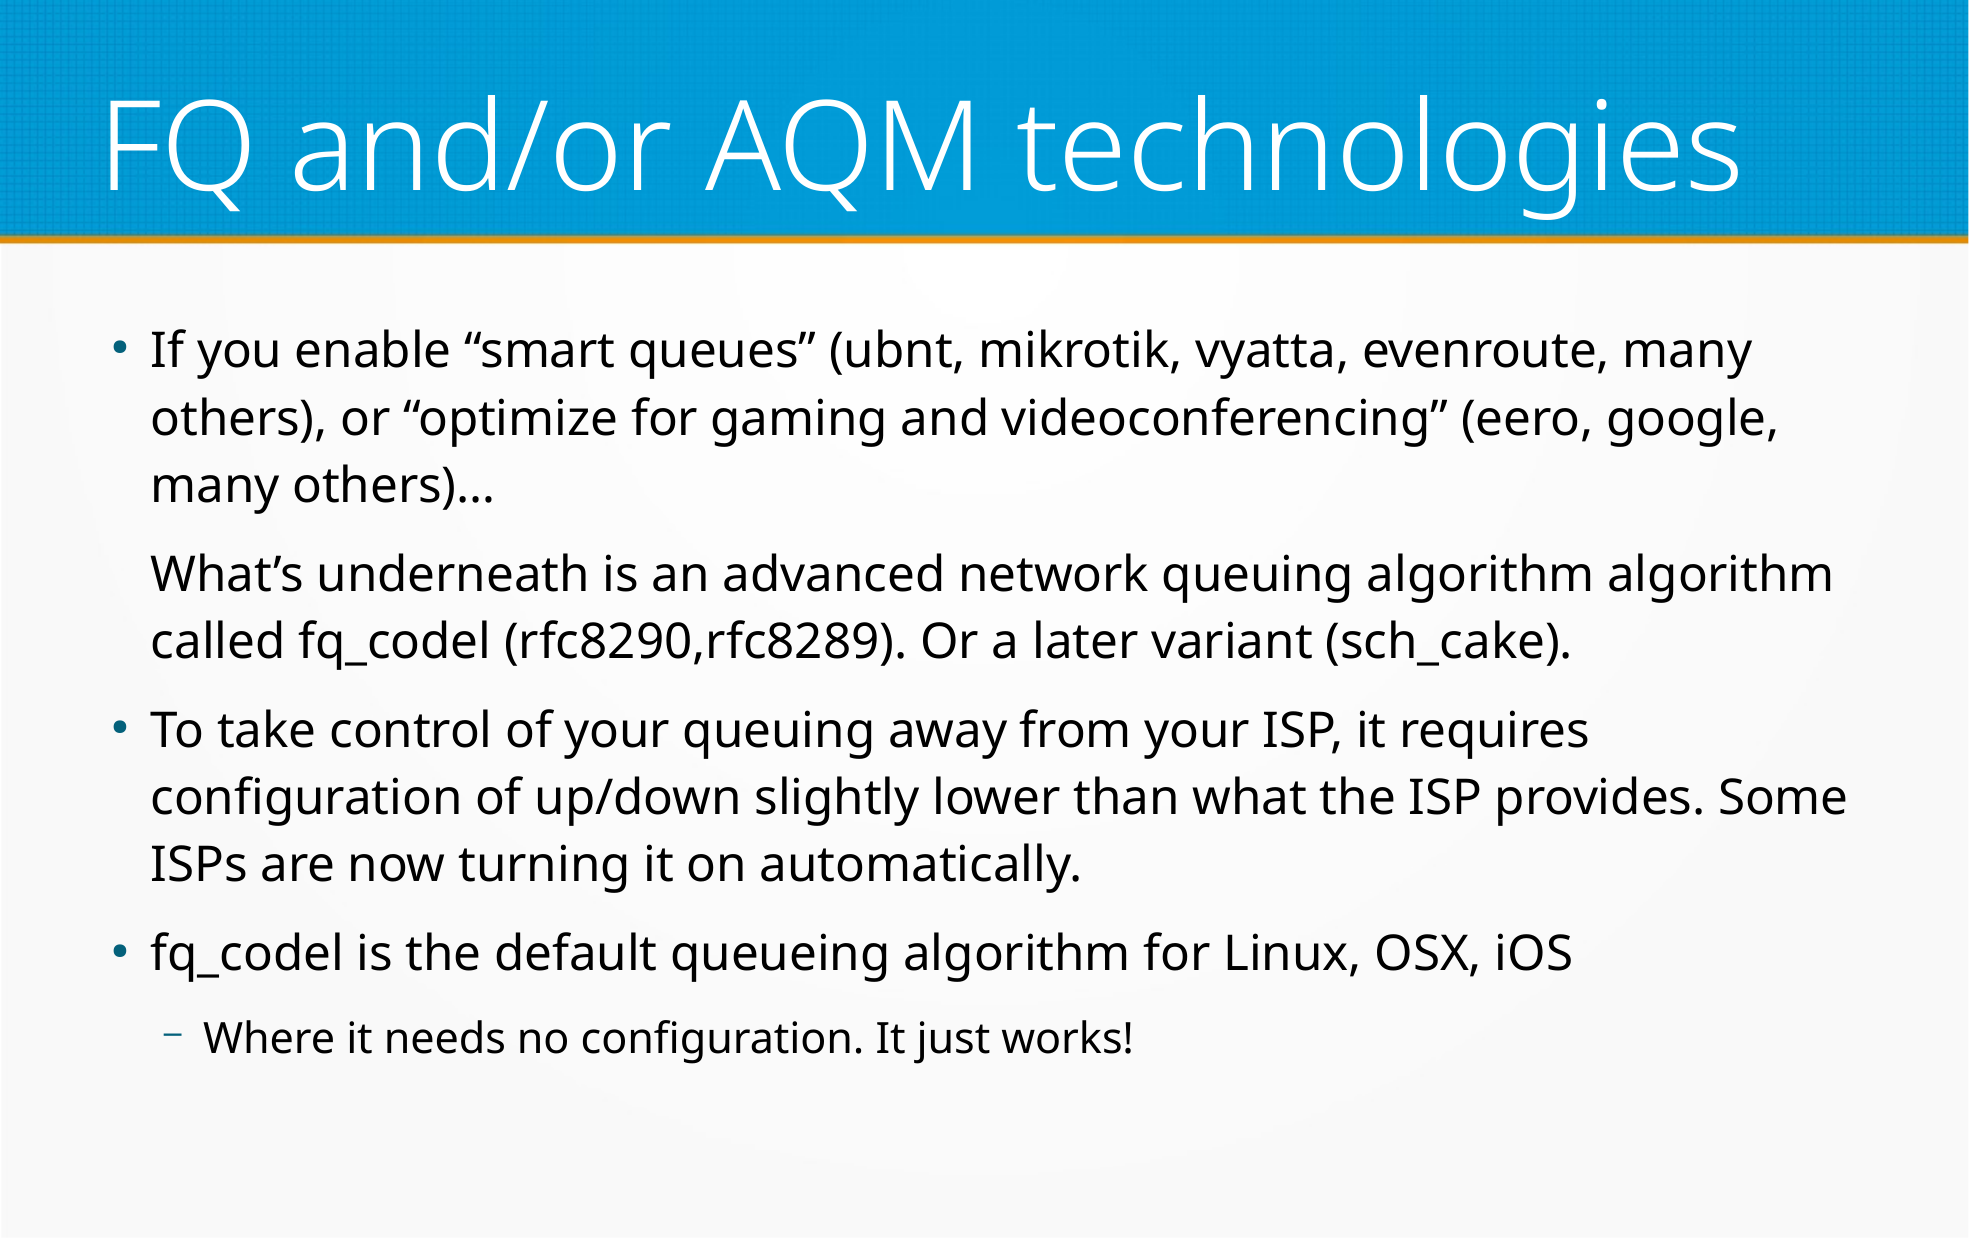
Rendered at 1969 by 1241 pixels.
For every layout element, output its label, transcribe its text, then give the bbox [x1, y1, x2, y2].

picture [0, 233, 1969, 1241]
list If you enable “smart queues” (ubnt, mikrotik, vyatta, evenroute, many others), or “optimize for gaming and videoconferencing” (eero, google, many others)… What’s underneath is an advanced network queuing algorithm algorithm called fq_codel (rfc8290,rfc8289). Or a later variant (sch_cake). To take control of your queuing away from your ISP, it requires configuration of up/down slightly lower than what the ISP provides. Some ISPs are now turning it on automatically. fq_codel is the default queueing algorithm for Linux, OSX, iOS Where it needs no configuration. It just works! [98, 315, 1861, 1081]
title FQ and/or AQM technologies [98, 19, 1870, 227]
